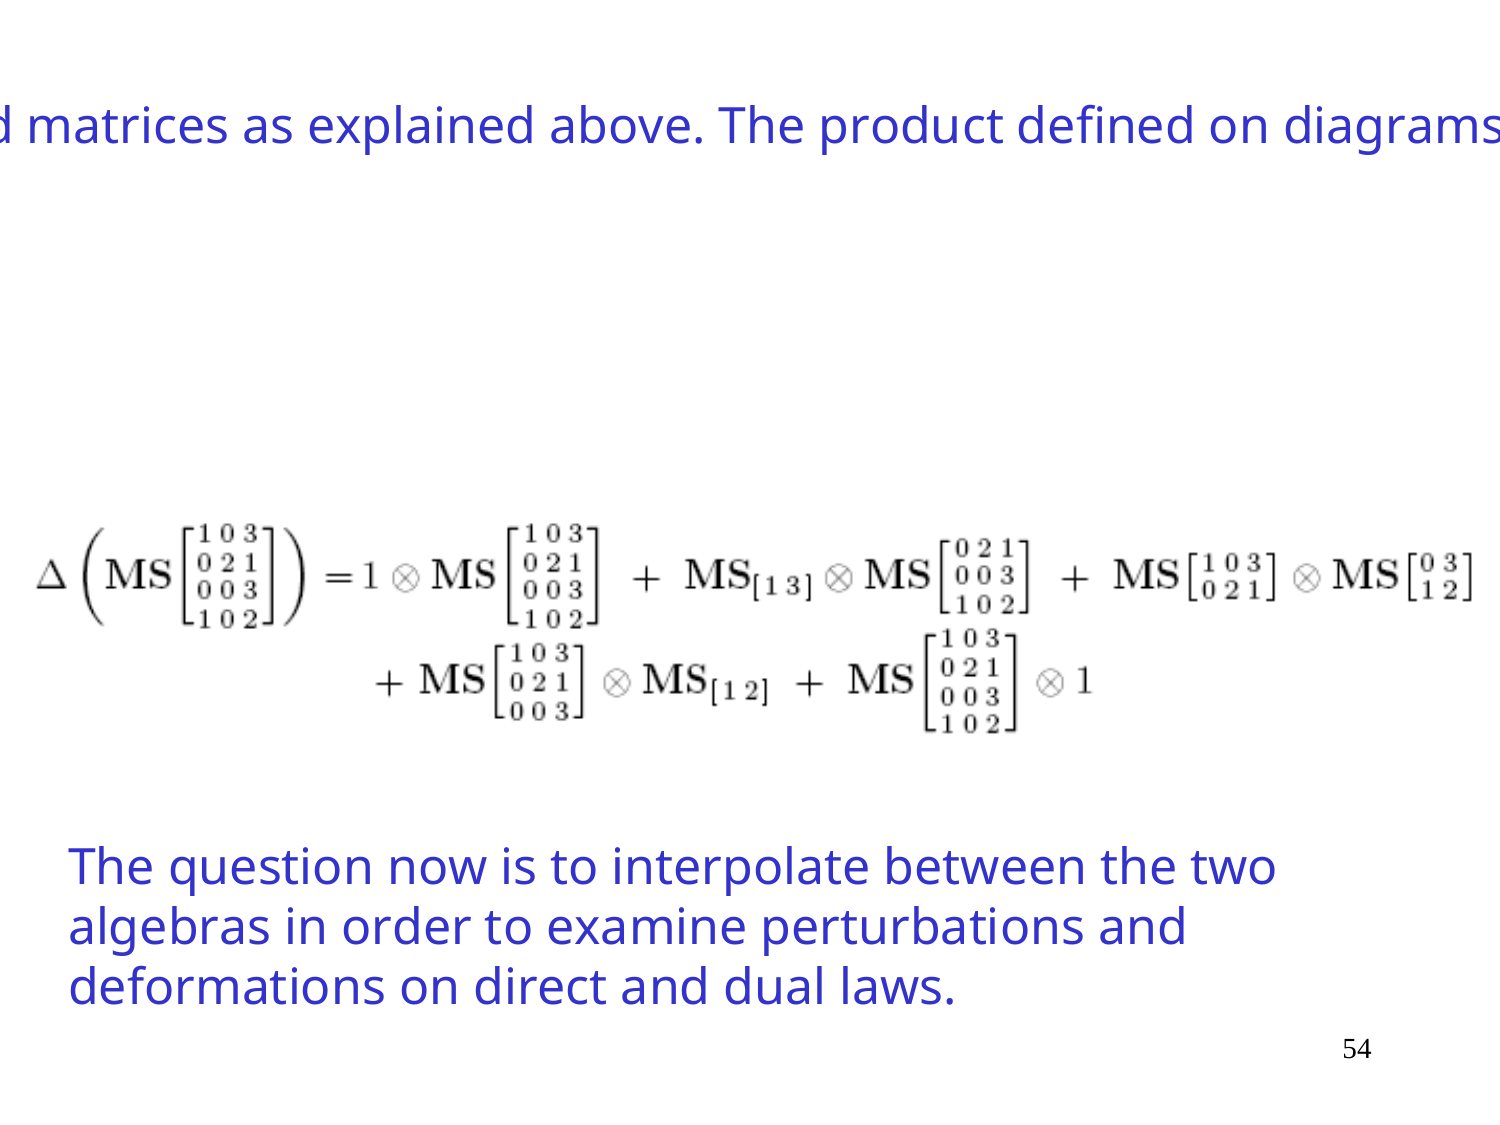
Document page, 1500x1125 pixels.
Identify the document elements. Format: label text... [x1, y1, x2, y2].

text_box The question now is to interpolate between the two algebras in order to examine perturbations and deformations on direct and dual laws. [53, 826, 1397, 1022]
text_box Remark: The labelled diagram are in one-to-one correspondence with the packed matrices as explained above. The product defined on diagrams is the product of the functions (SP)p packed of NCSF VI p 709 (*). [0, 85, 1500, 170]
picture [0, 499, 1500, 763]
